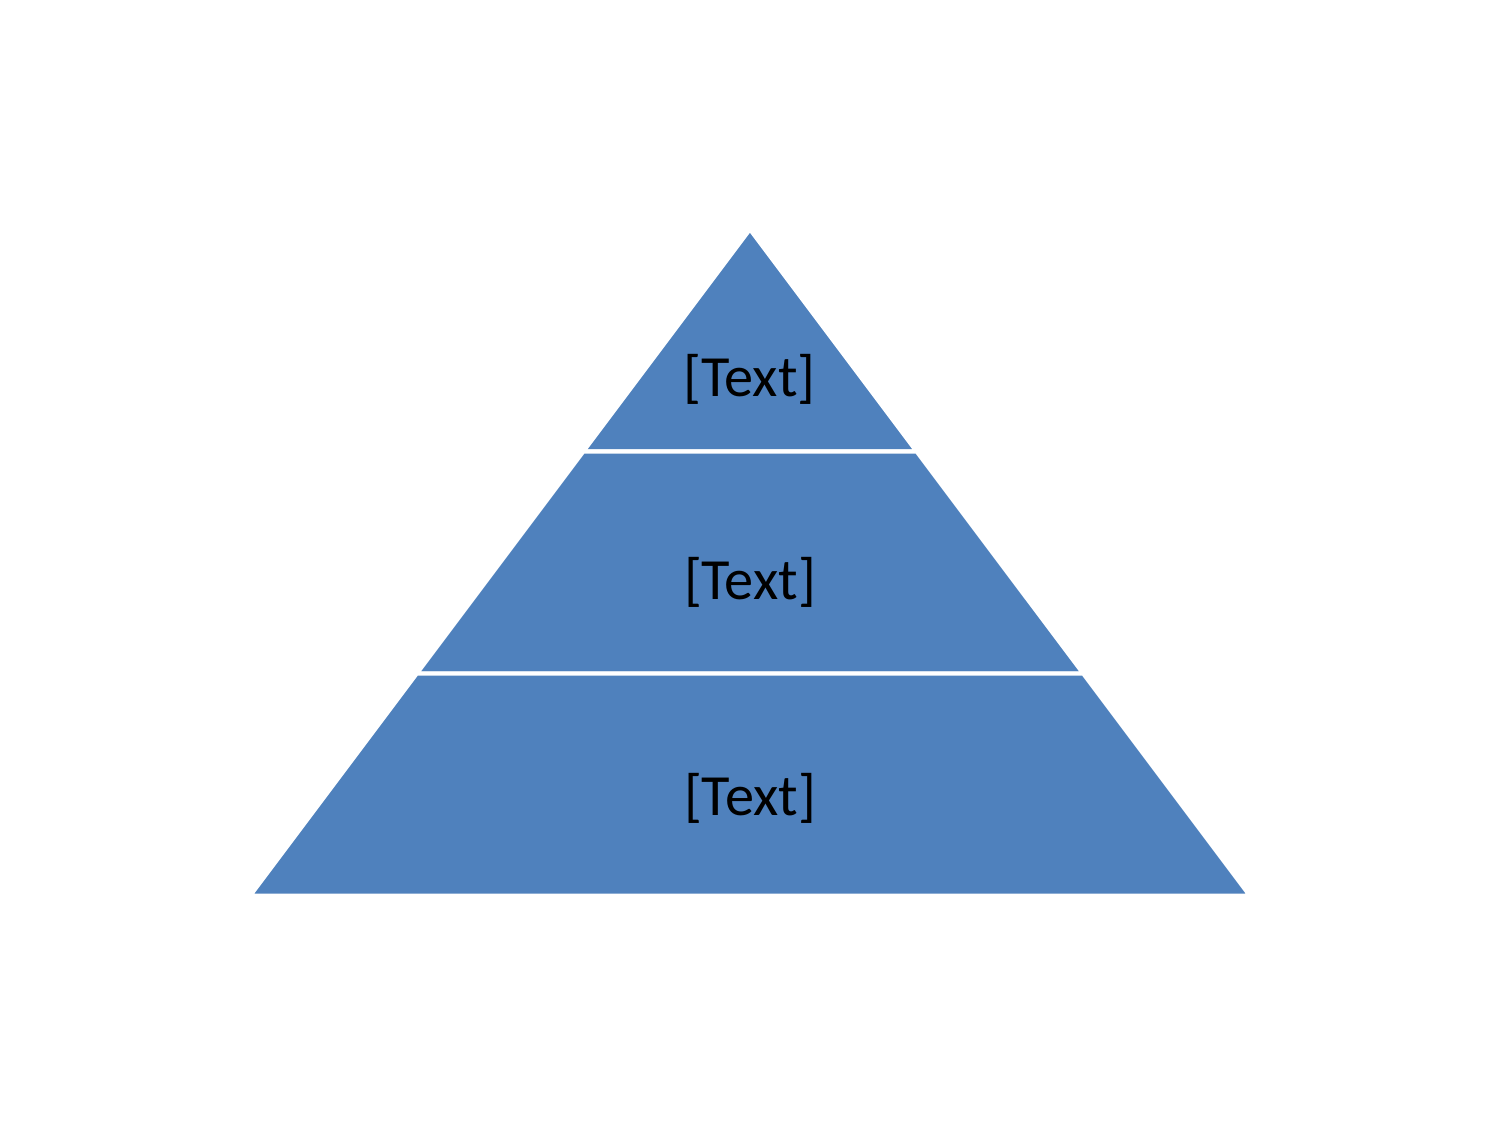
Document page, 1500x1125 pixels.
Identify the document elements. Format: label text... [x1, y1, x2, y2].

text_box [Text] [417, 451, 1083, 673]
text_box [Text] [583, 229, 917, 451]
text_box [Text] [249, 673, 1250, 896]
